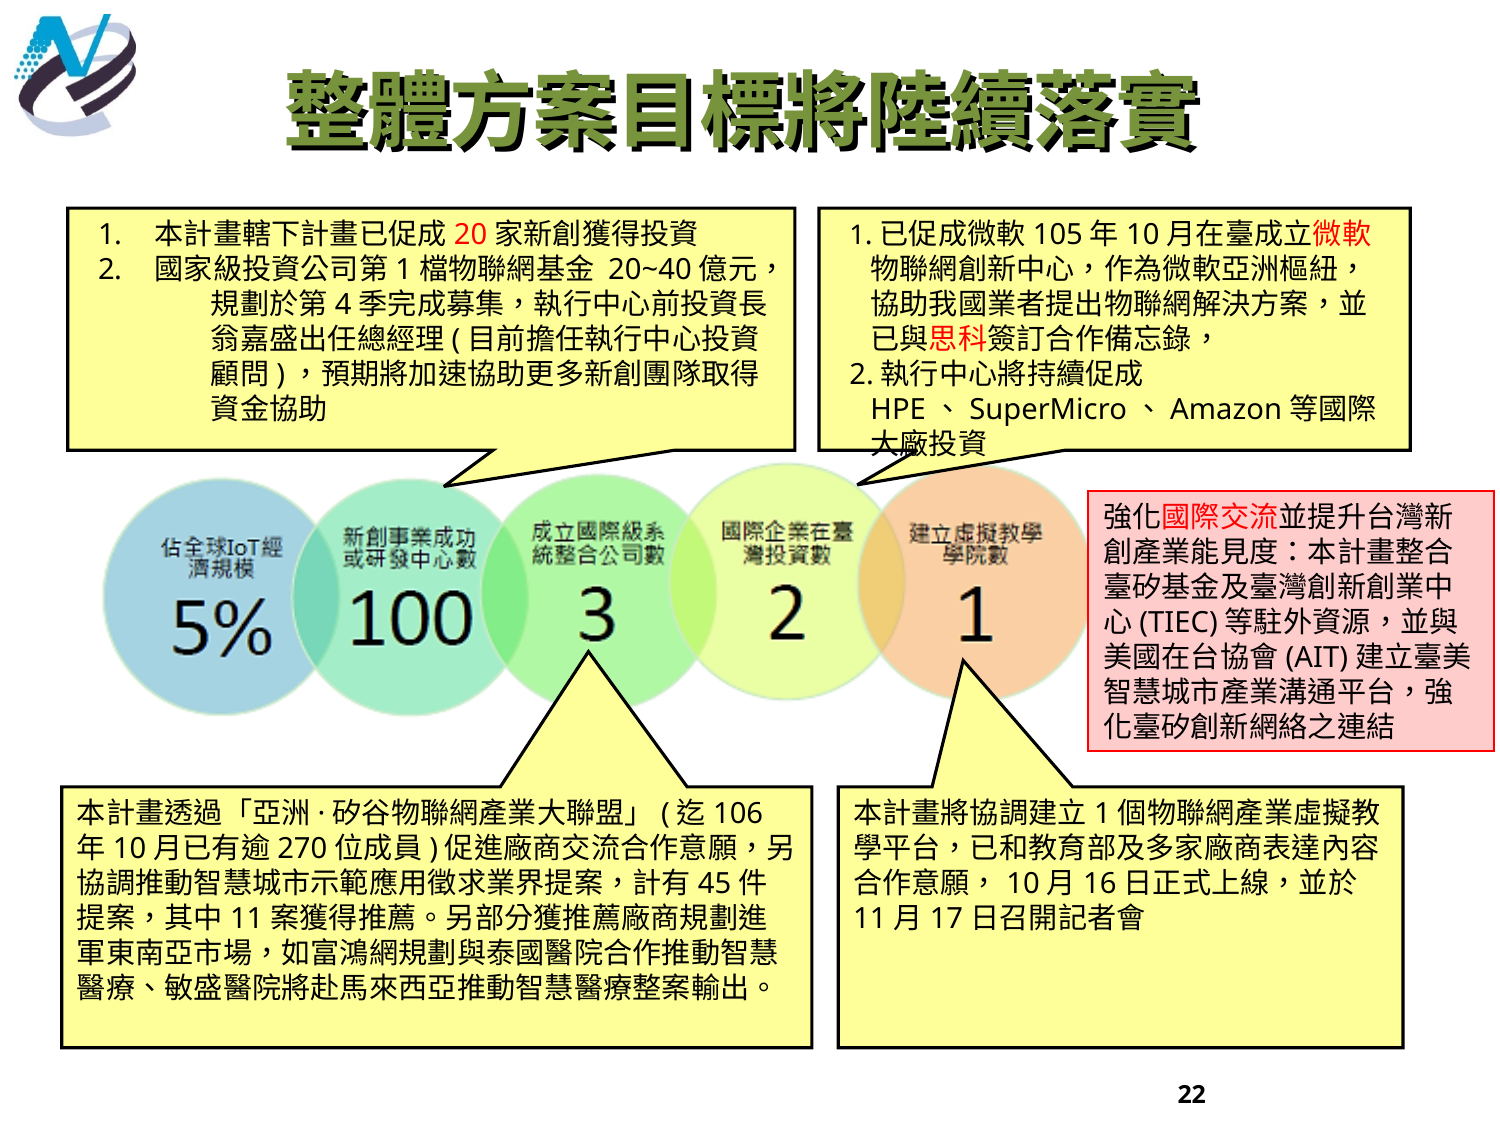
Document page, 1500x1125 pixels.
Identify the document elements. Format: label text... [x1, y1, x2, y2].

title 整體方案目標將陸續落實 [94, 4, 1389, 222]
picture [72, 408, 1151, 738]
text_box 本計畫將協調建立1個物聯網產業虛擬教學平台，已和教育部及多家廠商表達內容合作意願，10月16日正式上線，並於11月17日召開記者會 [838, 660, 1403, 1048]
text_box 22 [1162, 1065, 1500, 1125]
text_box 1.已促成微軟105年10月在臺成立微軟物聯網創新中心，作為微軟亞洲樞紐，協助我國業者提出物聯網解決方案，並已與思科簽訂合作備忘錄， 2.執行中心將持續促成HPE、SuperMicro、Amazon等國際大廠投資 [819, 208, 1411, 485]
text_box 強化國際交流並提升台灣新創產業能見度：本計畫整合臺矽基金及臺灣創新創業中心(TIEC)等駐外資源，並與美國在台協會(AIT)建立臺美智慧城市產業溝通平台，強化臺矽創新網絡之連結 [1088, 491, 1494, 751]
text_box 本計畫轄下計畫已促成20家新創獲得投資 國家級投資公司第1檔物聯網基金 20~40億元，規劃於第4季完成募集，執行中心前投資長翁嘉盛出任總經理(目前擔任執行中心投資顧問)，預期將加速協助更多新創團隊取得資金協助 [67, 208, 795, 487]
text_box 本計畫透過「亞洲·矽谷物聯網產業大聯盟」(迄106年10月已有逾270位成員)促進廠商交流合作意願，另協調推動智慧城市示範應用徵求業界提案，計有45件提案，其中11案獲得推薦。另部分獲推薦廠商規劃進軍東南亞市場，如富鴻網規劃與泰國醫院合作推動智慧醫療、敏盛醫院將赴馬來西亞推動智慧醫療整案輸出。 [61, 651, 812, 1048]
